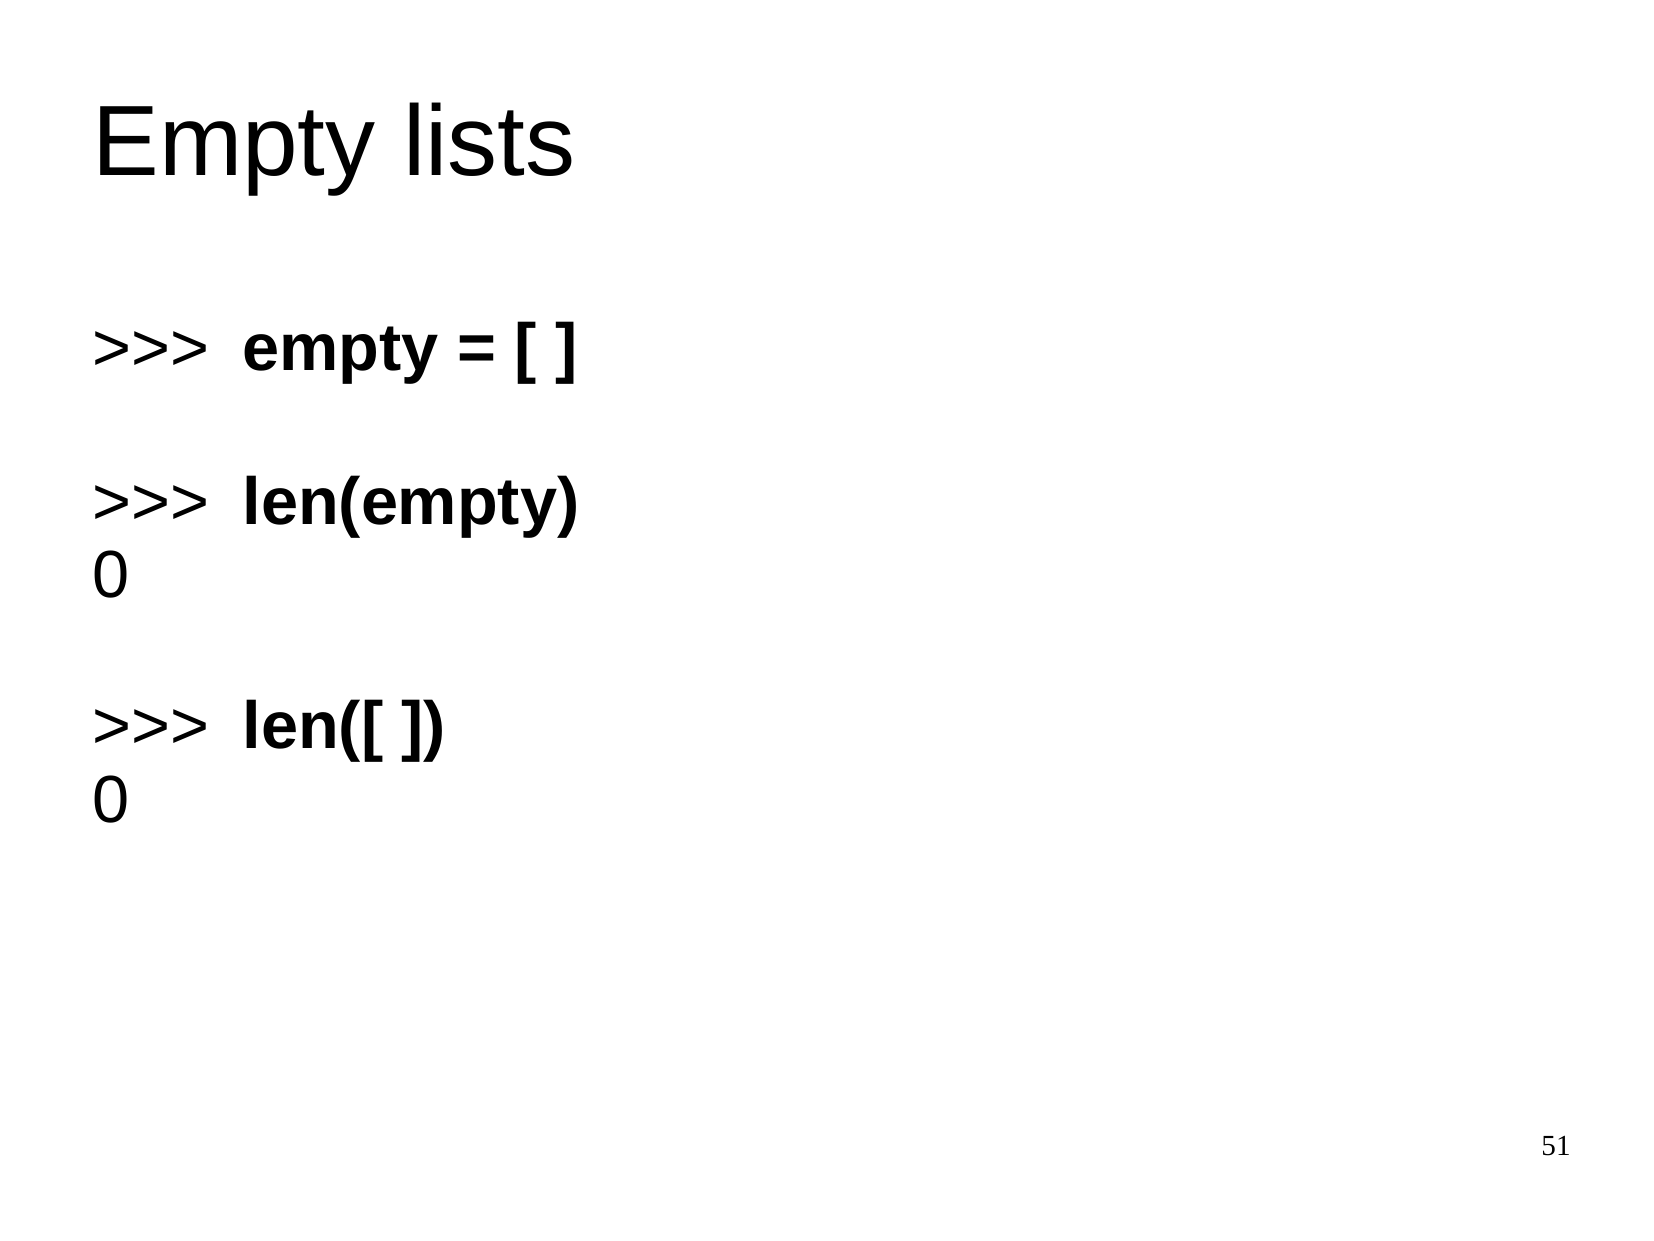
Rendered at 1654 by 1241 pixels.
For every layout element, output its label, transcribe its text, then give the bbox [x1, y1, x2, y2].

text_box len([ ]) [225, 678, 465, 774]
text_box empty = [ ] [225, 300, 596, 396]
text_box Empty lists [75, 75, 594, 208]
text_box >>> [75, 300, 225, 396]
text_box 0 [75, 751, 148, 848]
text_box 0 [75, 527, 148, 623]
text_box >>> [75, 453, 225, 550]
text_box >>> [75, 678, 225, 774]
text_box len(empty) [225, 453, 598, 550]
